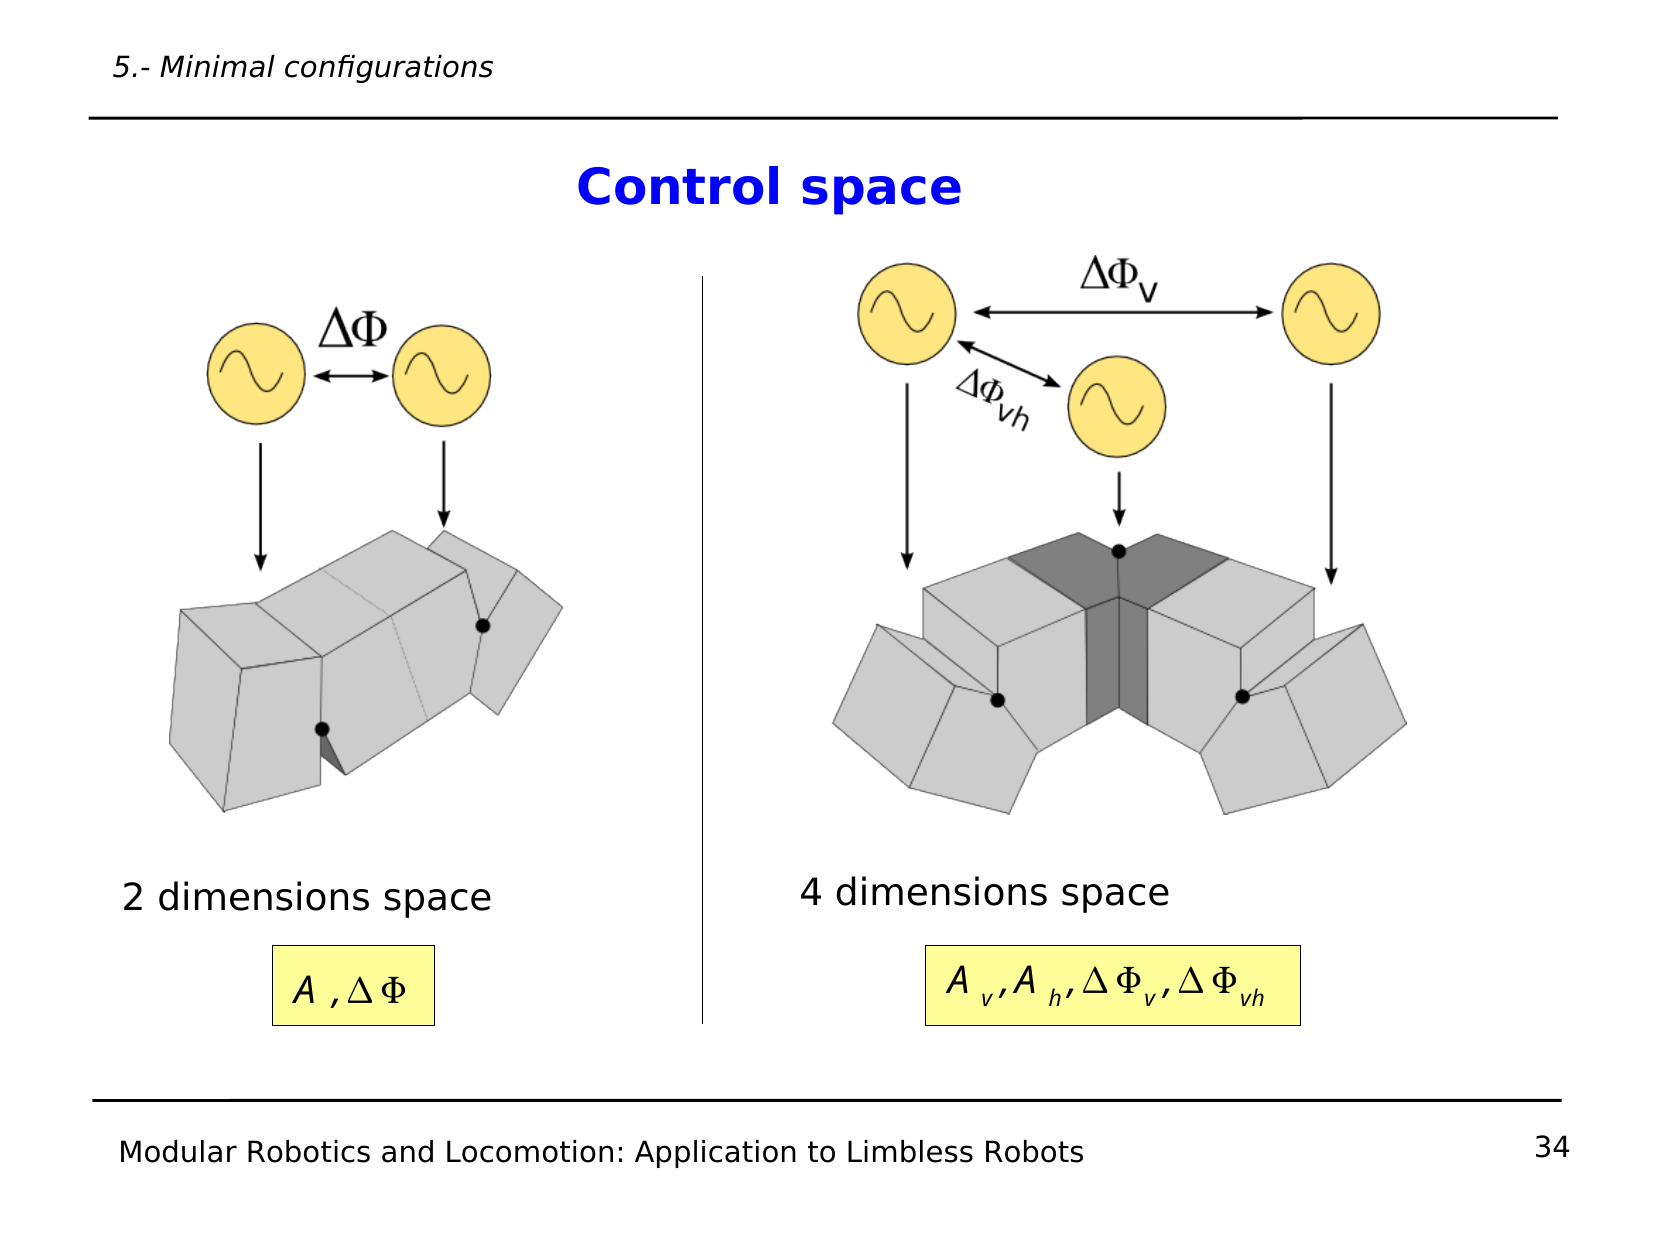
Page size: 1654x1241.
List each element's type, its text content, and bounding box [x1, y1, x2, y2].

text_box Modular Robotics and Locomotion: Application to Limbless Robots [103, 1128, 1101, 1178]
text_box [272, 945, 435, 1026]
text_box [925, 945, 1301, 1026]
text_box 5.- Minimal configurations [97, 42, 509, 93]
text_box 4 dimensions space [772, 863, 1350, 922]
text_box Control space [561, 150, 971, 224]
picture [169, 255, 1407, 815]
text_box 2 dimensions space [94, 868, 672, 928]
chart [938, 958, 1275, 1013]
chart [284, 967, 416, 1015]
